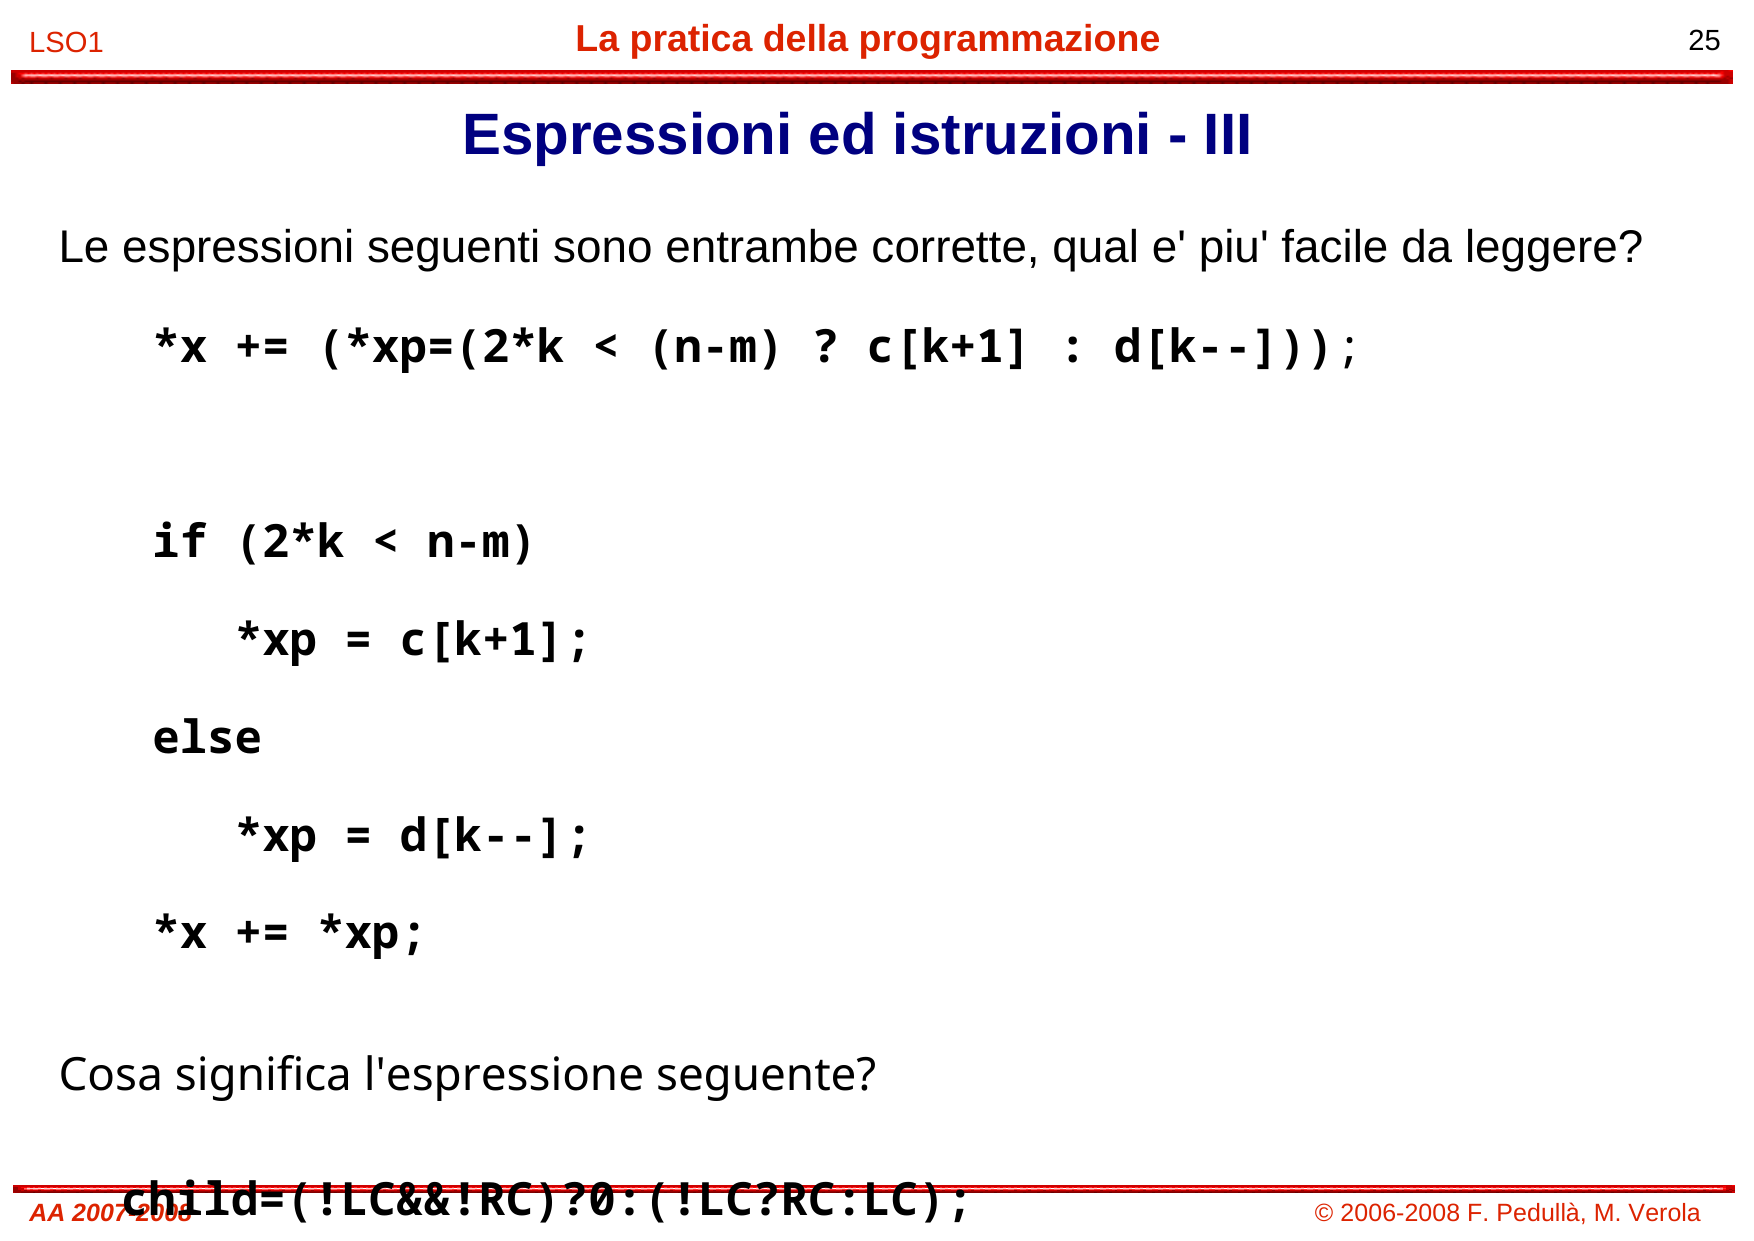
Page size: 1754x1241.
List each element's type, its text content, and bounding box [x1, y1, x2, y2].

picture [735, 1185, 770, 1193]
picture [301, 1185, 323, 1193]
picture [351, 1185, 375, 1193]
picture [488, 1188, 496, 1193]
text_box Espressioni ed istruzioni - III [386, 98, 1330, 187]
picture [221, 1185, 249, 1193]
picture [776, 1185, 784, 1193]
picture [11, 70, 1733, 84]
picture [441, 1185, 460, 1193]
picture [548, 1185, 577, 1193]
picture [255, 1185, 298, 1193]
picture [467, 1185, 482, 1193]
list Le espressioni seguenti sono entrambe corrette, qual e' piu' facile da leggere? *x += (*xp=(2*k < (n-m) ? c[k+1] : d[k--])); if (2*k < n-m) *xp = c[k+1]; else *xp = d[k--]; *x += *xp; Cosa significa l'espressione seguente? child=(!LC&&!RC)?0:(!LC?RC:LC); [58, 221, 1747, 1094]
picture [610, 1185, 656, 1193]
picture [500, 1185, 512, 1193]
picture [515, 1185, 545, 1193]
picture [818, 1185, 867, 1193]
picture [378, 1185, 400, 1193]
picture [597, 1187, 604, 1193]
picture [709, 1185, 732, 1193]
picture [874, 1185, 897, 1193]
picture [330, 1185, 344, 1193]
picture [802, 1185, 815, 1193]
picture [933, 1185, 1735, 1193]
picture [413, 1185, 428, 1193]
picture [157, 1185, 214, 1193]
picture [583, 1185, 593, 1193]
picture [900, 1185, 930, 1193]
picture [687, 1185, 702, 1193]
picture [13, 1185, 151, 1193]
picture [790, 1188, 798, 1193]
picture [659, 1185, 680, 1193]
